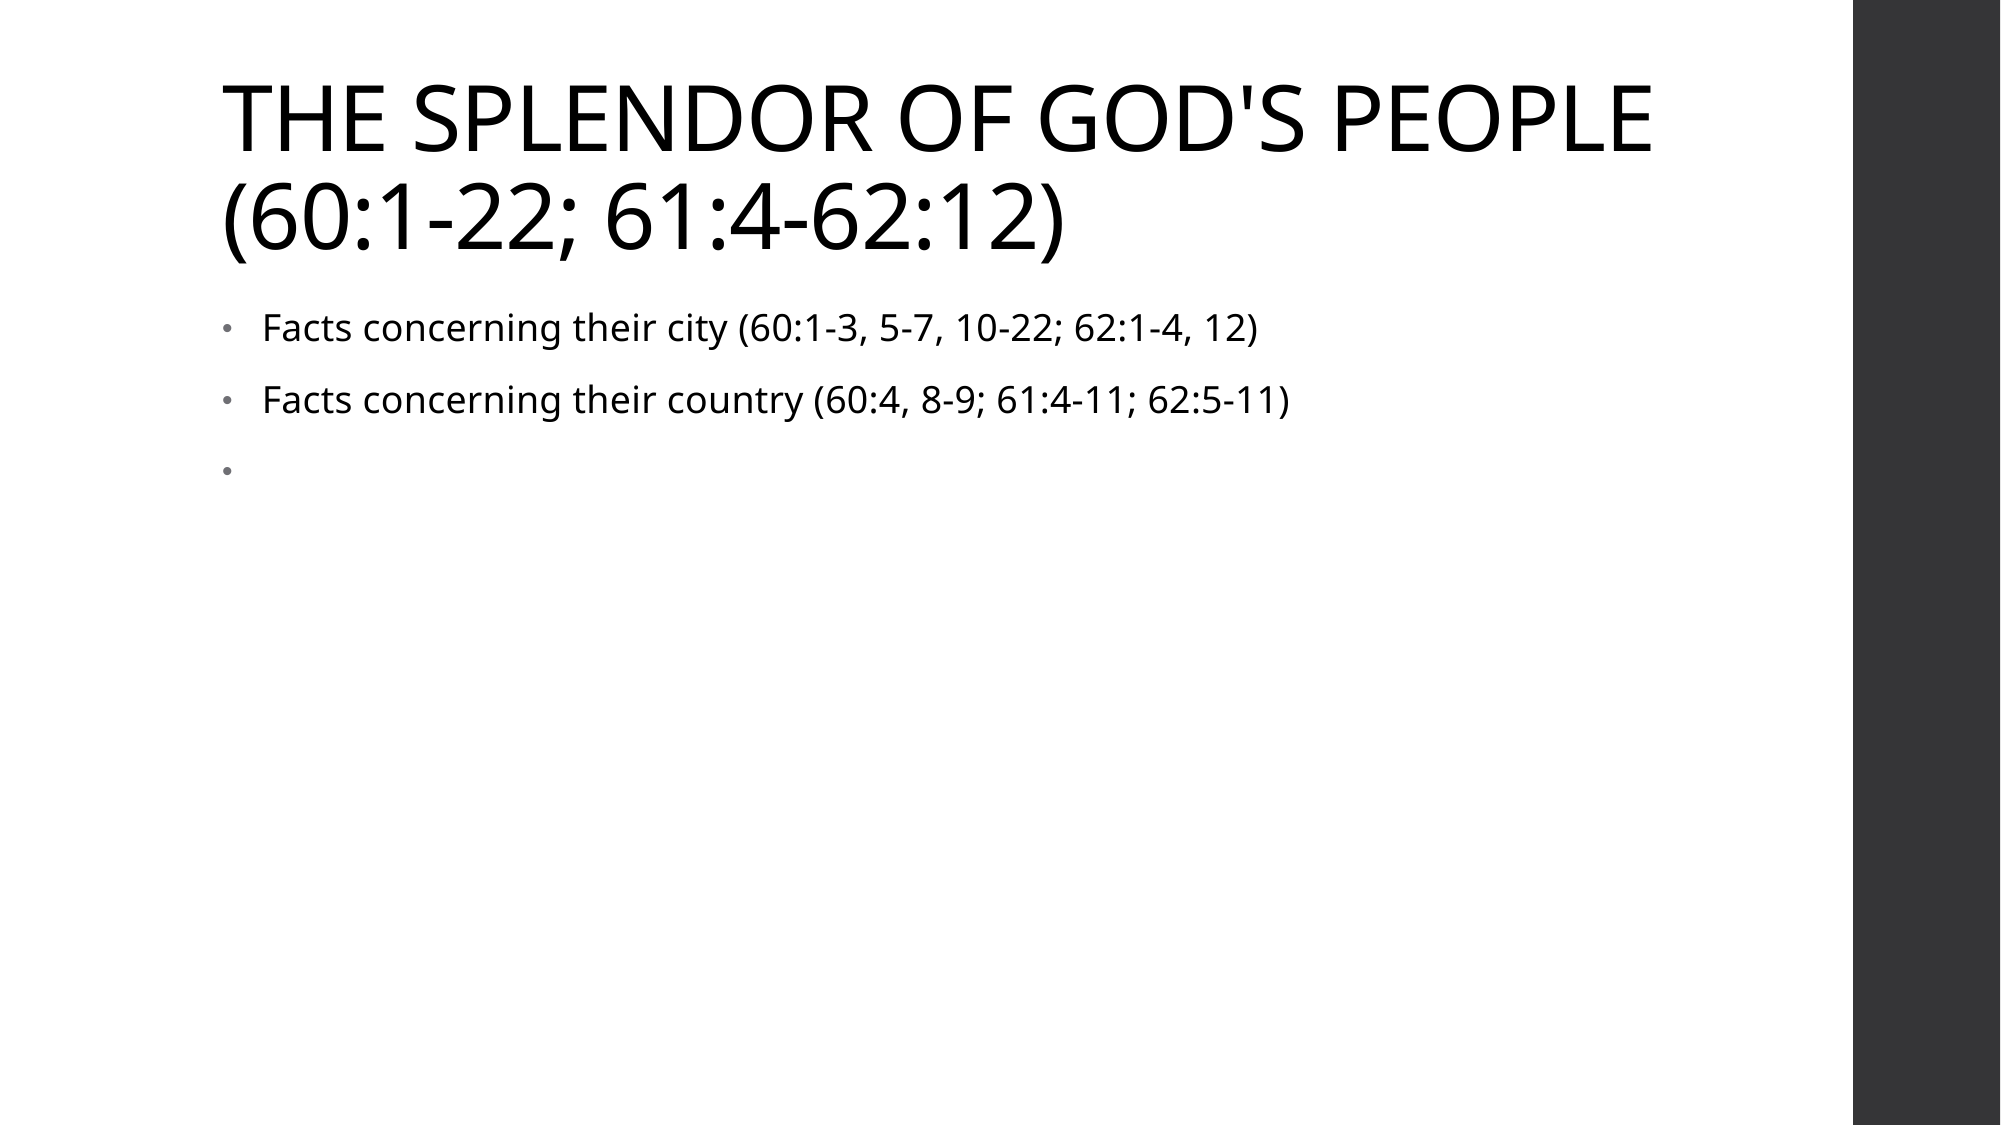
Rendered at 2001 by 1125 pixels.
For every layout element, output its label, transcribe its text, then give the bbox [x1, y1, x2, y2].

list Facts concerning their city (60:1-3, 5-7, 10-22; 62:1-4, 12) Facts concerning their country (60:4, 8-9; 61:4-11; 62:5-11) [206, 299, 1617, 1014]
title THE SPLENDOR OF GOD'S PEOPLE (60:1-22; 61:4-62:12) [206, 60, 1797, 278]
